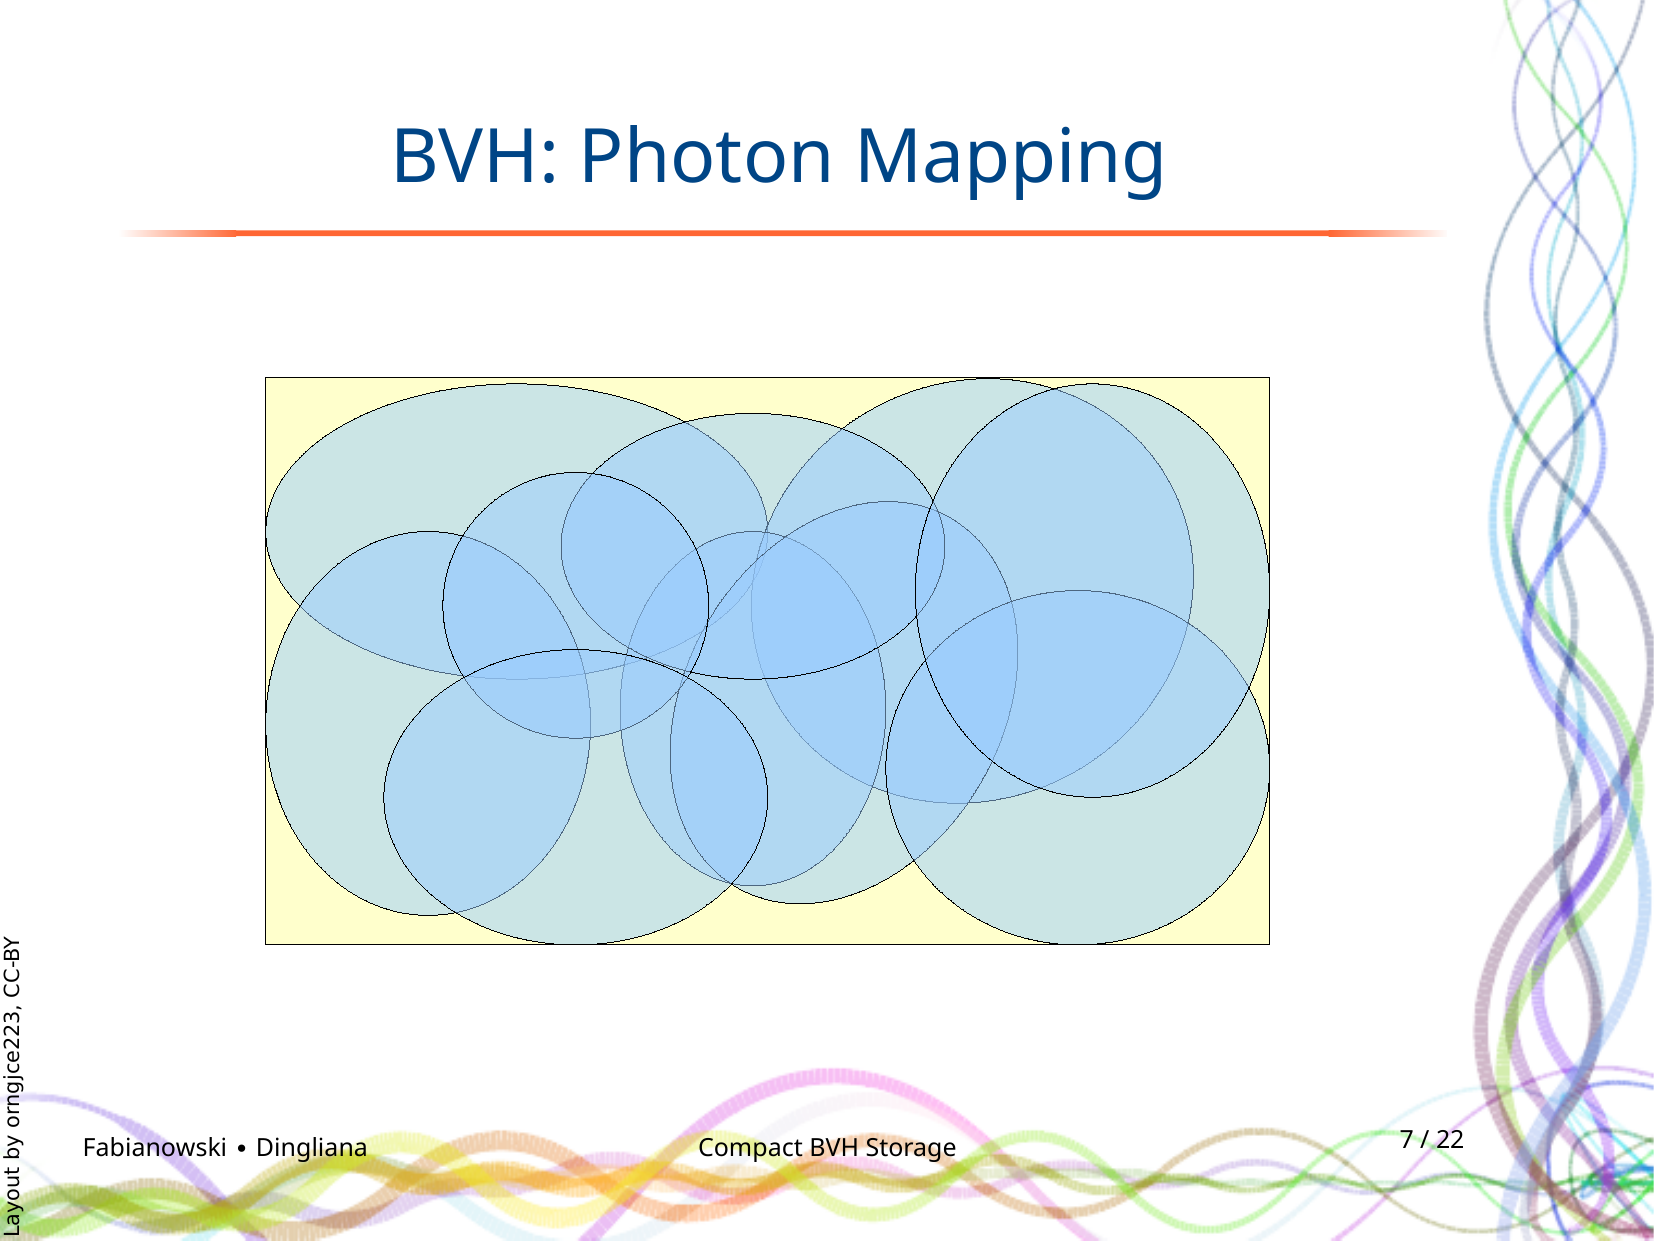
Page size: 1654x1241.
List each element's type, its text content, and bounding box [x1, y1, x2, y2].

picture [0, 0, 1654, 1241]
text_box 7 / 22 [1346, 1122, 1477, 1153]
title BVH: Photon Mapping [82, 56, 1477, 250]
text_box [265, 377, 1270, 945]
